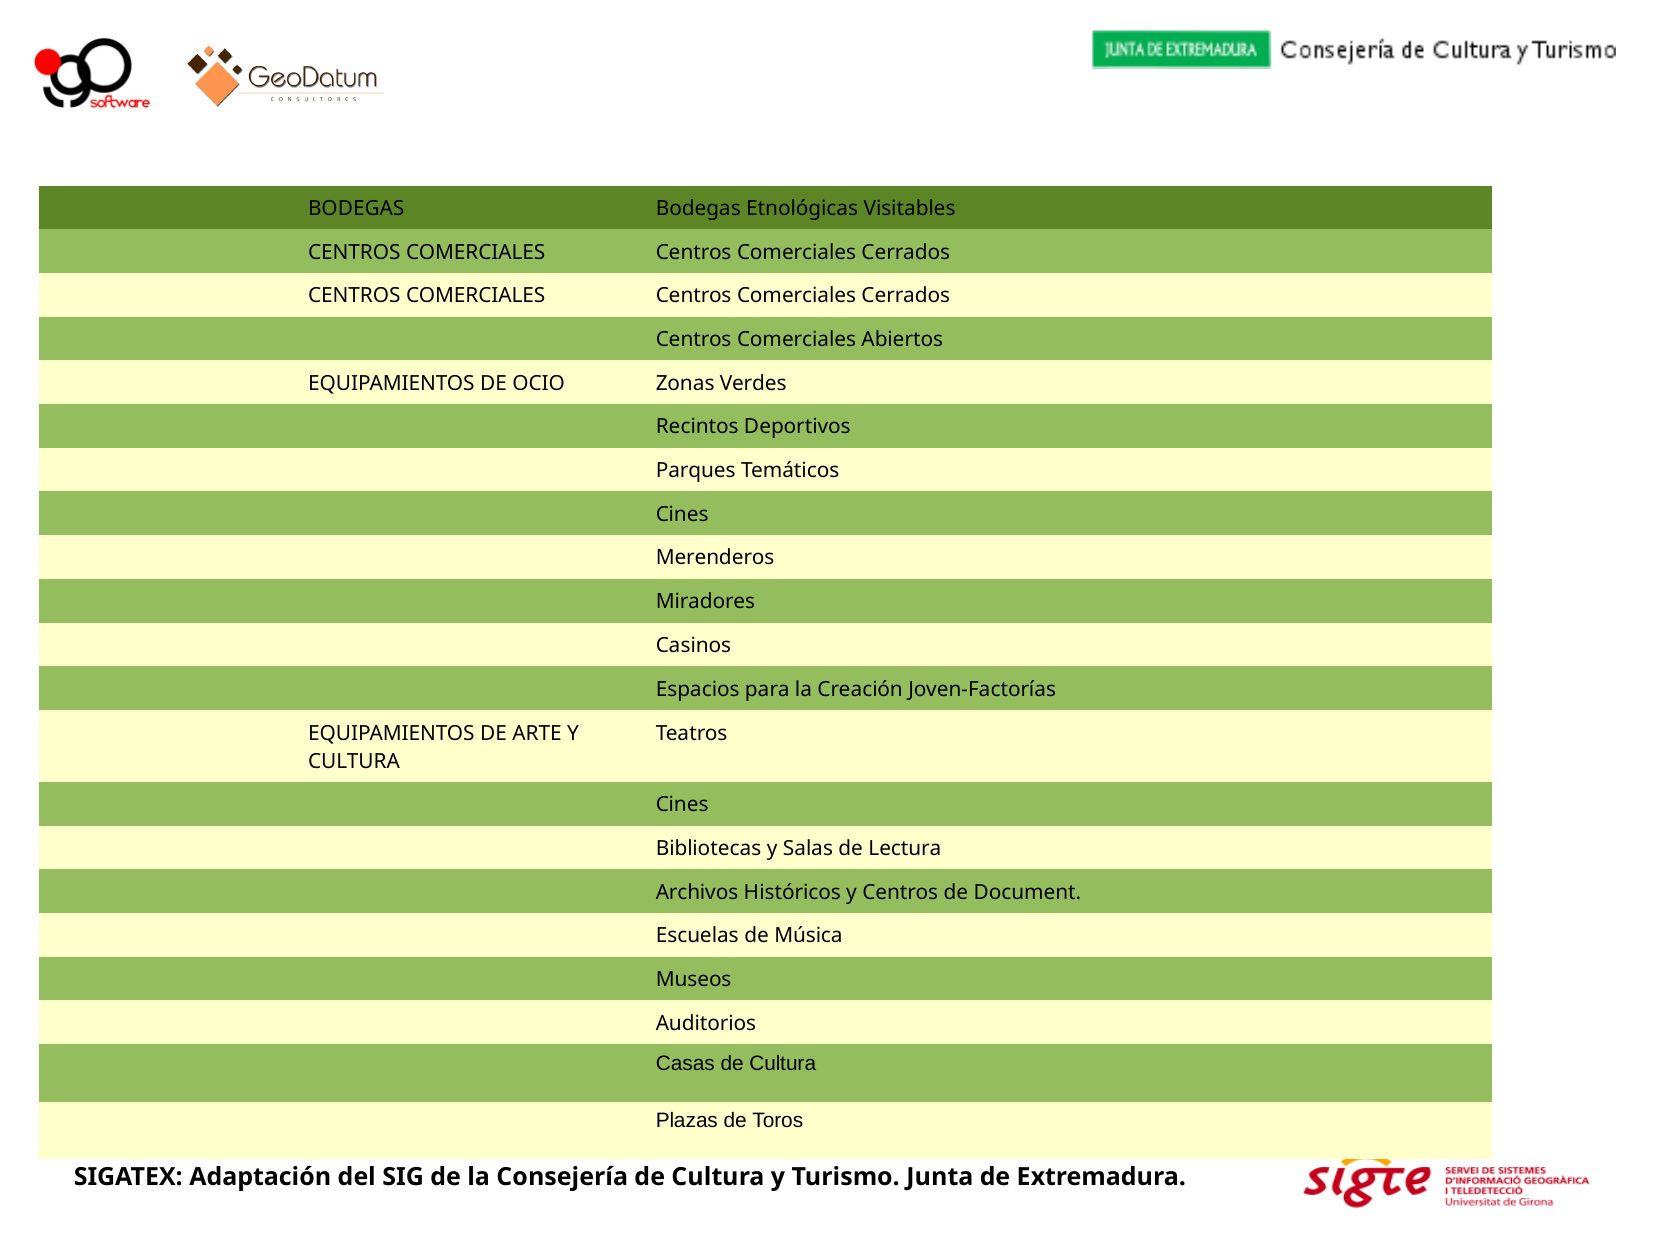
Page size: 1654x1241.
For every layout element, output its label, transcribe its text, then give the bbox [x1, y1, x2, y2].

table_cell [1190, 666, 1492, 710]
table_cell [1190, 491, 1492, 535]
table_cell Bibliotecas y Salas de Lectura [641, 826, 1190, 869]
table_cell [1190, 782, 1492, 826]
table_cell [1190, 710, 1492, 782]
table_cell [39, 782, 293, 826]
table_cell [293, 782, 641, 826]
table_cell [1190, 913, 1492, 957]
table_cell [39, 360, 293, 404]
picture [1299, 1151, 1592, 1211]
table_cell [1190, 317, 1492, 360]
table_cell [39, 913, 293, 957]
table_cell Casas de Cultura [641, 1044, 1190, 1102]
table_cell [39, 535, 293, 579]
table_cell [39, 869, 293, 913]
table_cell Recintos Deportivos [641, 404, 1190, 448]
table_cell Centros Comerciales Cerrados [641, 229, 1190, 273]
table_cell [39, 579, 293, 623]
table_cell [1190, 535, 1492, 579]
table_cell Plazas de Toros [641, 1102, 1190, 1159]
table_cell Museos [641, 957, 1190, 1000]
table_cell [293, 1102, 641, 1159]
table_cell [293, 491, 641, 535]
table_cell [1190, 1044, 1492, 1102]
table_cell [1190, 448, 1492, 491]
picture [1092, 29, 1616, 70]
table_cell [39, 229, 293, 273]
table_cell Centros Comerciales Abiertos [641, 317, 1190, 360]
table_cell [39, 1102, 293, 1159]
table_cell [39, 491, 293, 535]
table_cell Miradores [641, 579, 1190, 623]
table_cell [293, 957, 641, 1000]
table_cell [293, 913, 641, 957]
picture [177, 18, 394, 137]
table_cell Espacios para la Creación Joven-Factorías [641, 666, 1190, 710]
table_cell [1190, 579, 1492, 623]
table_header Bodegas Etnológicas Visitables [641, 186, 1190, 229]
table_cell EQUIPAMIENTOS DE OCIO [293, 360, 641, 404]
table_cell [39, 666, 293, 710]
table_cell [39, 448, 293, 491]
table_cell [39, 317, 293, 360]
table_cell [293, 623, 641, 666]
table_cell [39, 1000, 293, 1044]
table_cell Cines [641, 782, 1190, 826]
picture [29, 30, 155, 119]
table_cell [293, 579, 641, 623]
table_cell [39, 273, 293, 317]
table_cell [39, 826, 293, 869]
table_cell [1190, 404, 1492, 448]
table_cell Auditorios [641, 1000, 1190, 1044]
table_cell [1190, 869, 1492, 913]
table_cell [39, 957, 293, 1000]
table_cell [1190, 360, 1492, 404]
table_cell CENTROS COMERCIALES [293, 229, 641, 273]
table_cell Zonas Verdes [641, 360, 1190, 404]
table_cell [39, 404, 293, 448]
table_cell [1190, 1102, 1492, 1159]
table_cell Parques Temáticos [641, 448, 1190, 491]
table_cell [39, 710, 293, 782]
table_cell [293, 1000, 641, 1044]
table_cell [39, 623, 293, 666]
text_box SIGATEX: Adaptación del SIG de la Consejería de Cultura y Turismo. Junta de Extremadura. [59, 1159, 1299, 1200]
table_cell [293, 317, 641, 360]
table_header [39, 186, 293, 229]
table_cell [1190, 826, 1492, 869]
table_cell EQUIPAMIENTOS DE ARTE Y CULTURA [293, 710, 641, 782]
table_cell [293, 869, 641, 913]
table_cell [293, 448, 641, 491]
table_cell Merenderos [641, 535, 1190, 579]
table_cell Teatros [641, 710, 1190, 782]
table_cell Escuelas de Música [641, 913, 1190, 957]
table_header [1190, 186, 1492, 229]
table_cell [1190, 623, 1492, 666]
table_cell [39, 1044, 293, 1102]
table_cell [293, 404, 641, 448]
table_cell [293, 666, 641, 710]
table_cell [293, 535, 641, 579]
table_cell [1190, 273, 1492, 317]
table_cell Cines [641, 491, 1190, 535]
table_cell [293, 826, 641, 869]
table_cell CENTROS COMERCIALES [293, 273, 641, 317]
table_cell [1190, 1000, 1492, 1044]
table_cell [1190, 957, 1492, 1000]
table_cell Centros Comerciales Cerrados [641, 273, 1190, 317]
table_cell Casinos [641, 623, 1190, 666]
table_header BODEGAS [293, 186, 641, 229]
table_cell [1190, 229, 1492, 273]
table_cell Archivos Históricos y Centros de Document. [641, 869, 1190, 913]
table_cell [293, 1044, 641, 1102]
